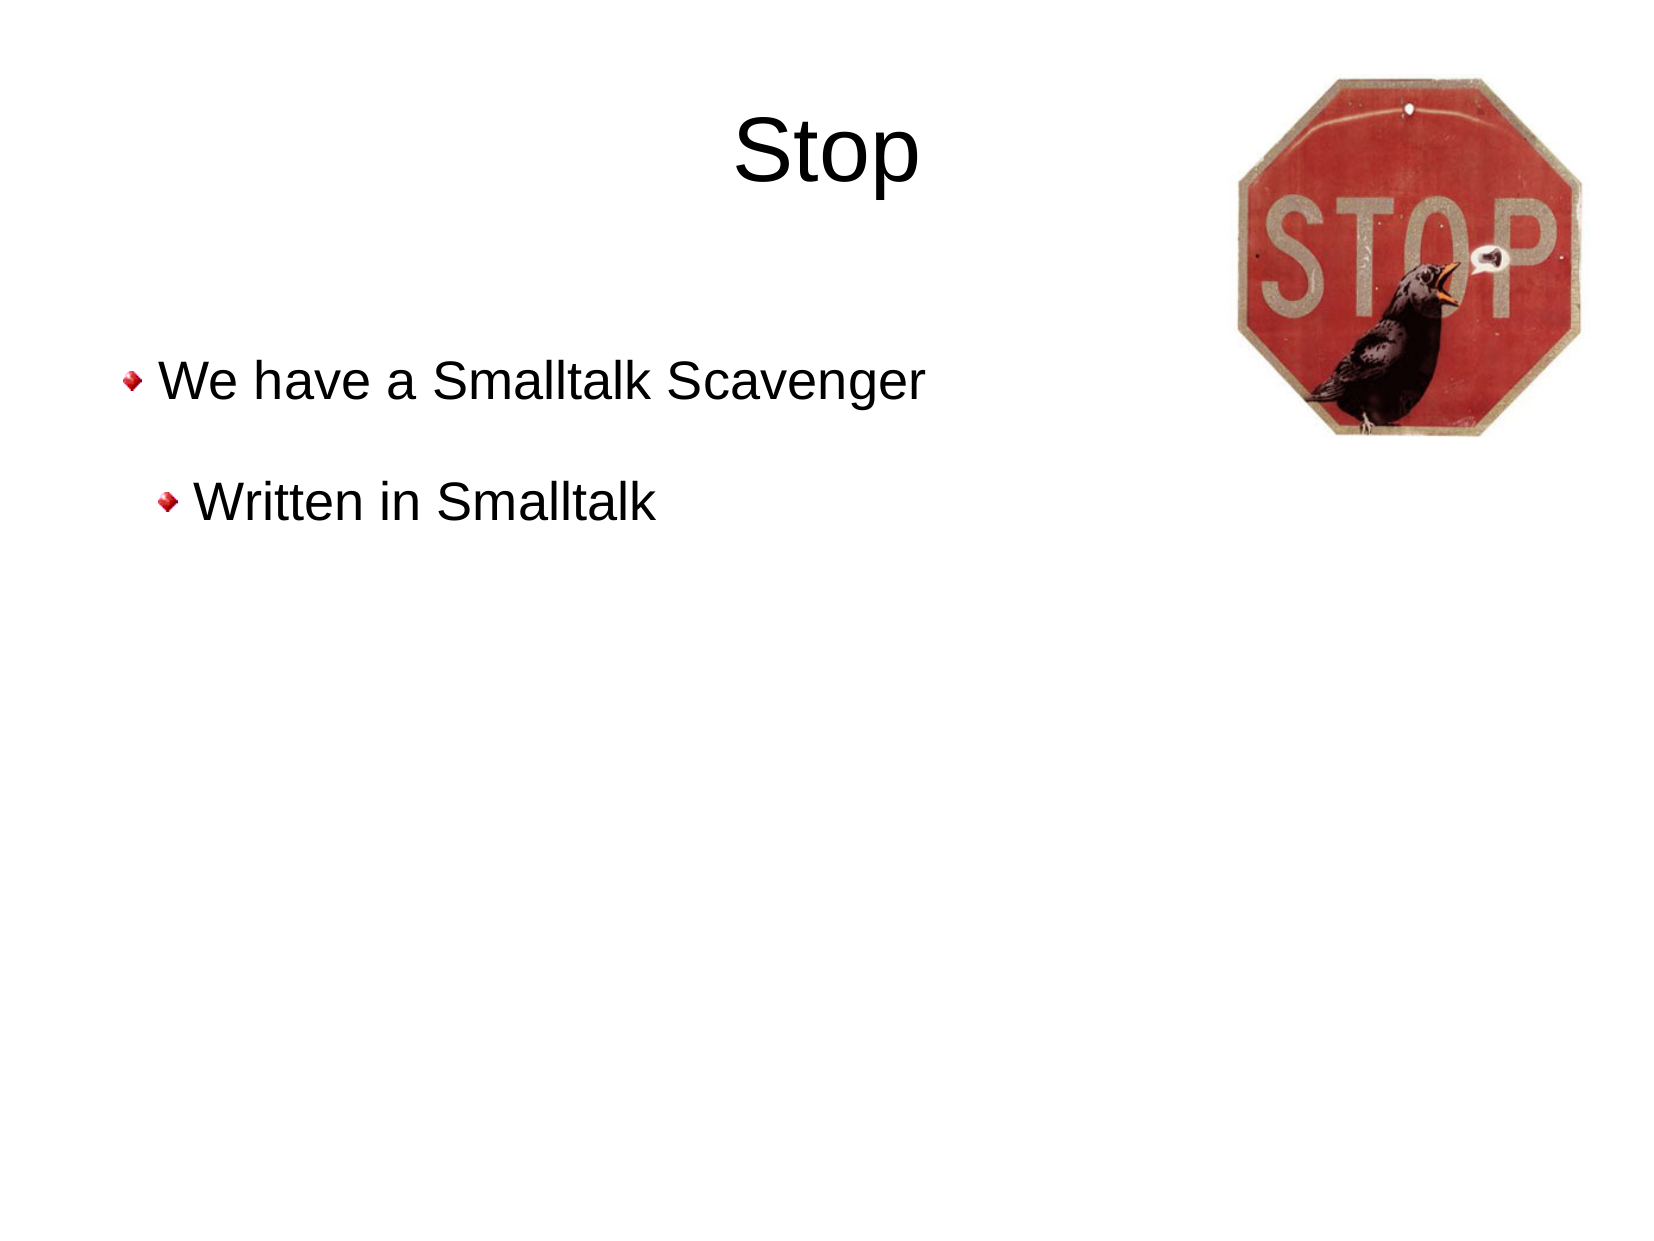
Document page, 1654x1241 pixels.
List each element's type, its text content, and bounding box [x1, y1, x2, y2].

text_box Stop [143, 91, 1200, 209]
text_box We have a Smalltalk Scavenger Written in Smalltalk [37, 343, 1201, 863]
picture [1200, 74, 1616, 442]
